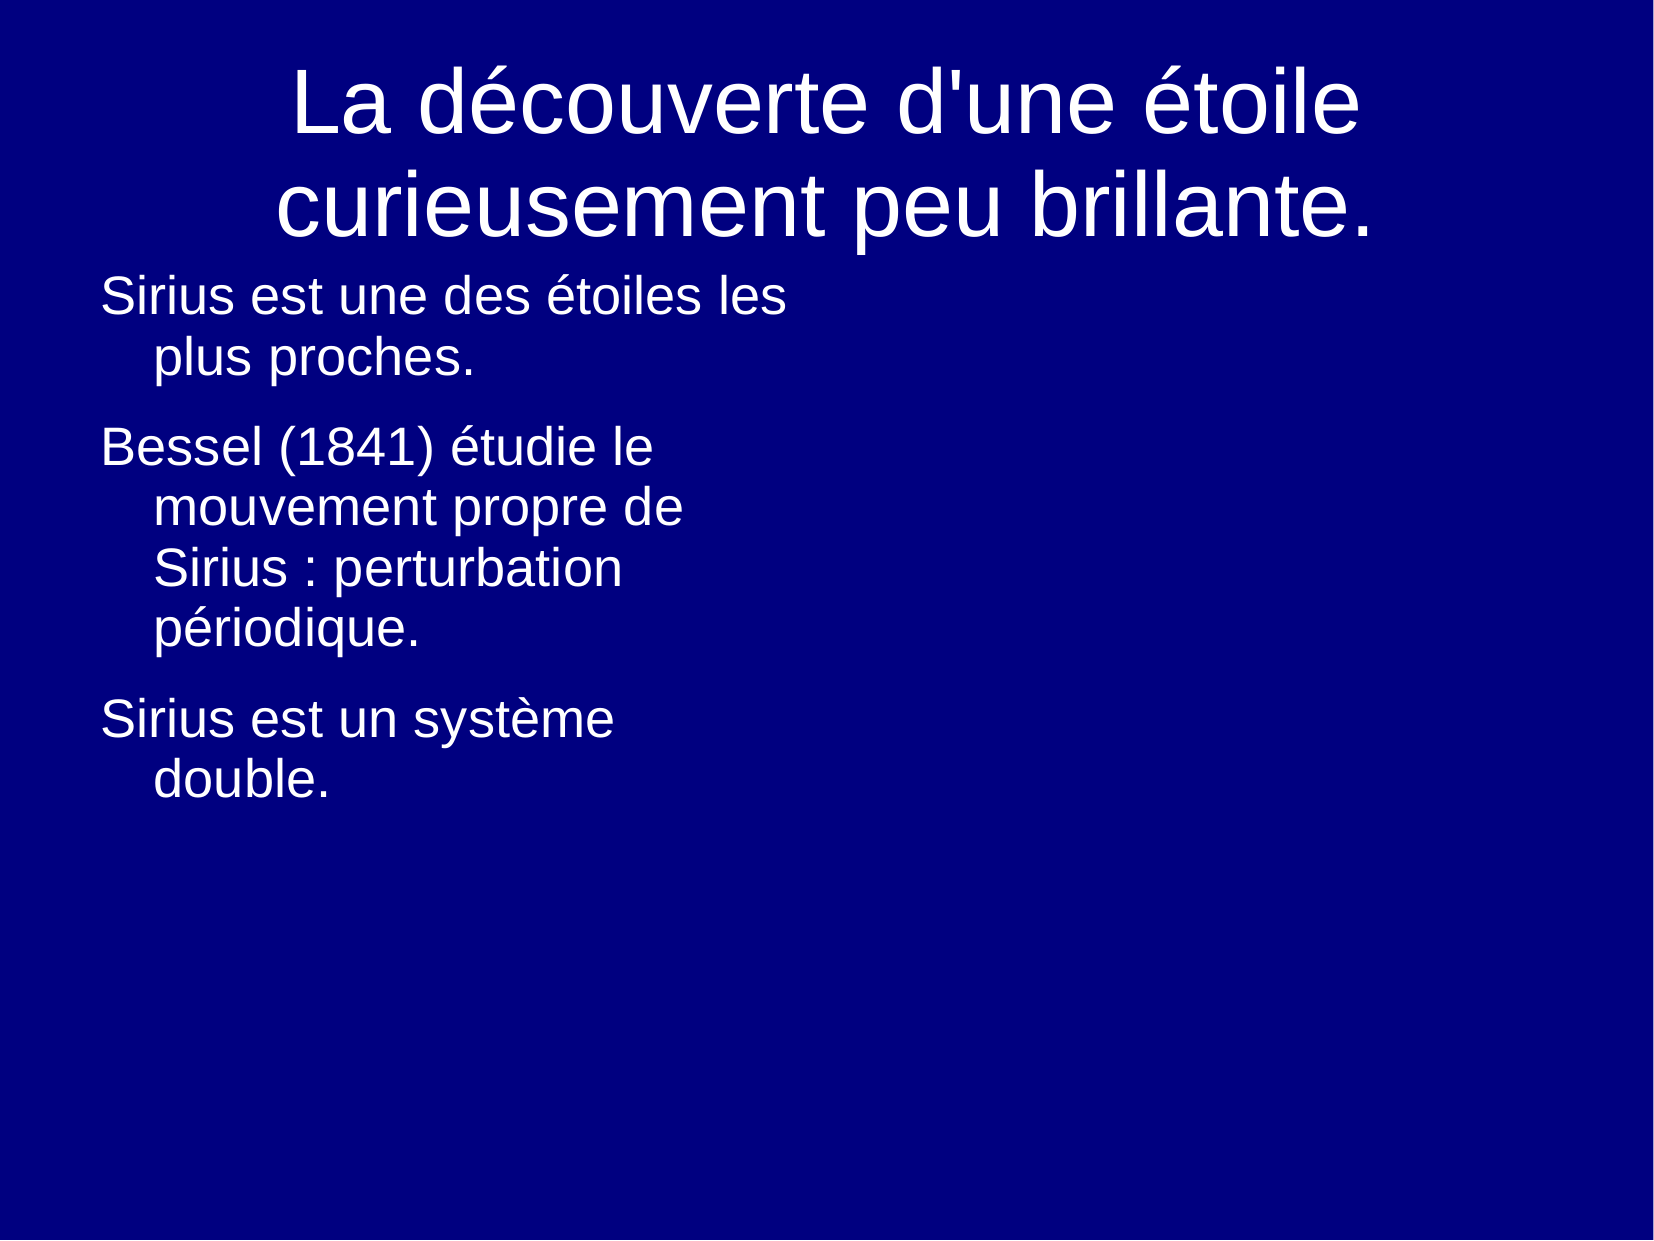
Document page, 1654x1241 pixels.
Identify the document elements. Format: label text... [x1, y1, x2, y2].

title La découverte d'une étoile curieusement peu brillante. [82, 49, 1571, 257]
list Sirius est une des étoiles les plus proches. Bessel (1841) étudie le mouvement propre de Sirius : perturbation périodique. Sirius est un système double. [82, 265, 798, 1085]
